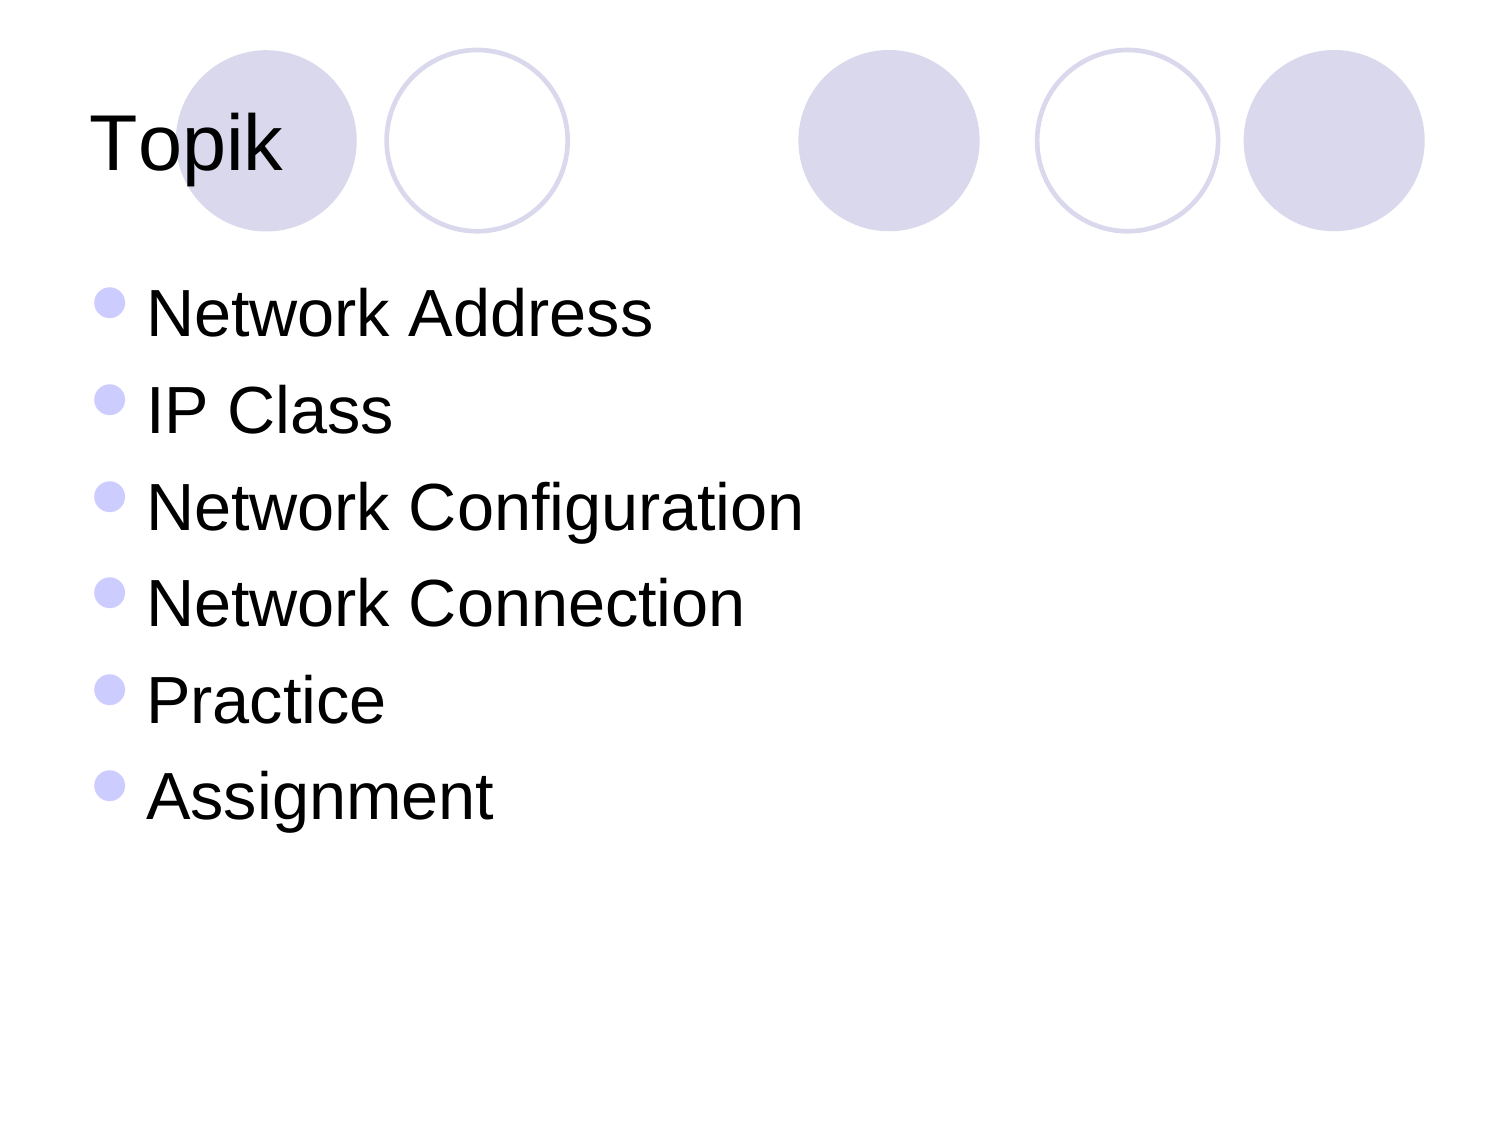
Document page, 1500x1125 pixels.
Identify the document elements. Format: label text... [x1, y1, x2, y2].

title Topik [75, 45, 1426, 233]
list Network Address IP Class Network Configuration Network Connection Practice Assignment [75, 262, 1426, 1006]
